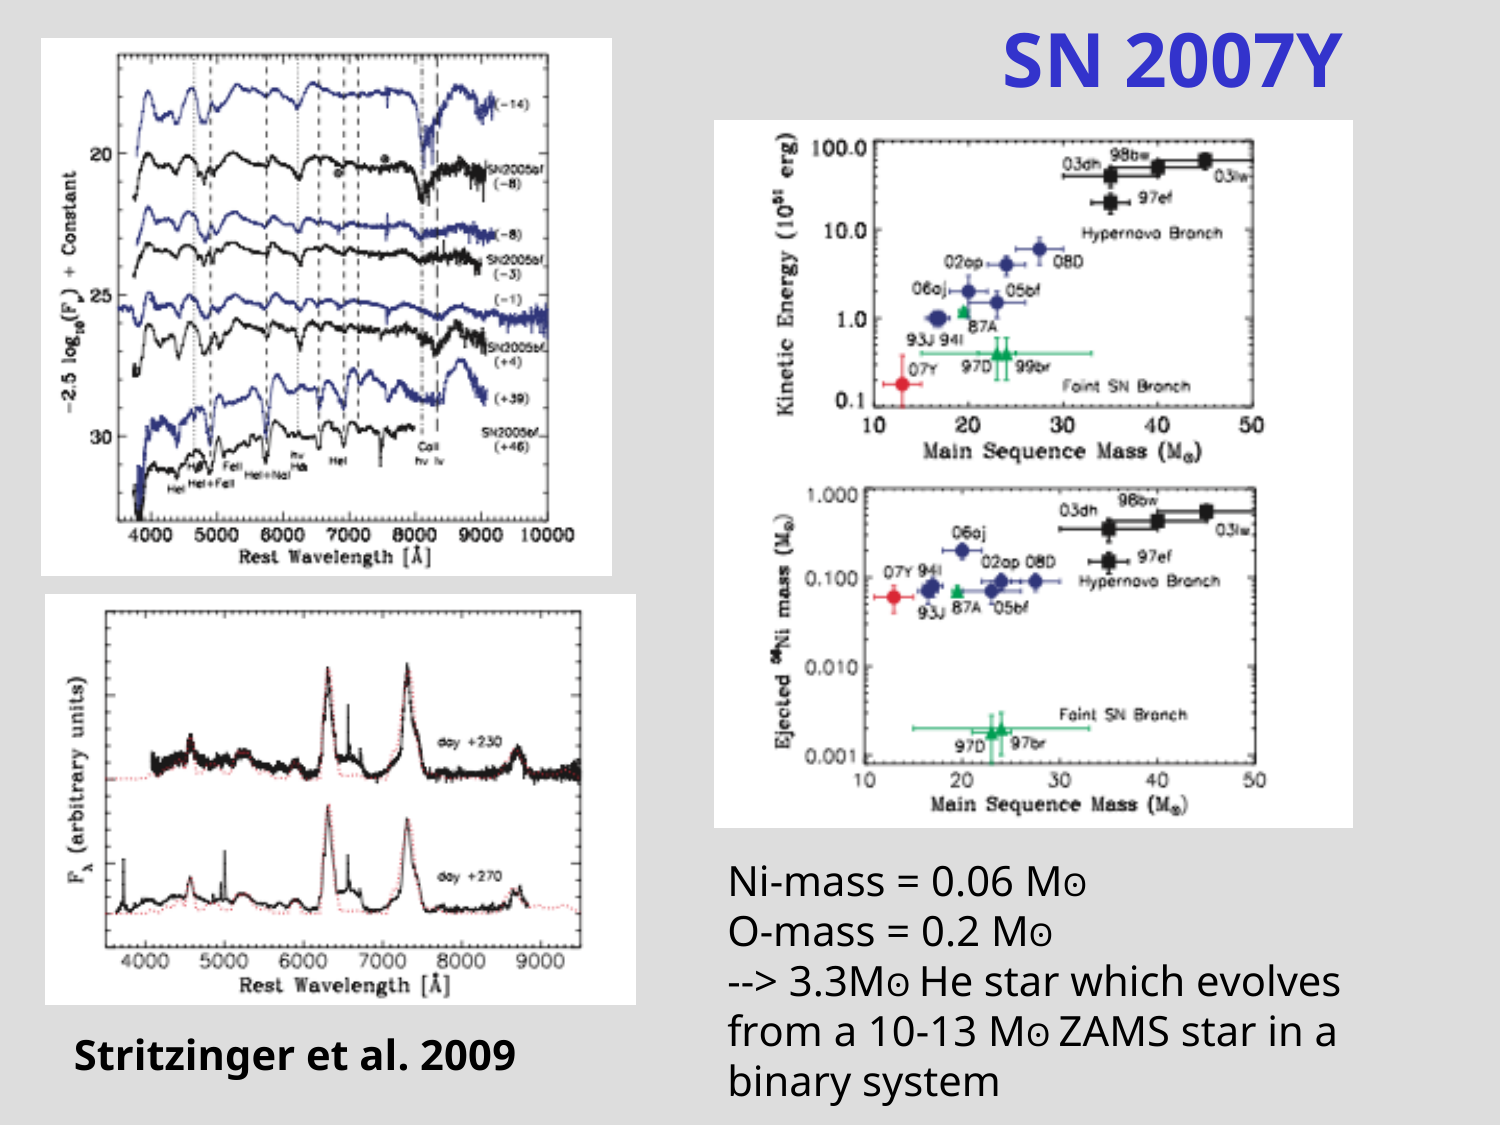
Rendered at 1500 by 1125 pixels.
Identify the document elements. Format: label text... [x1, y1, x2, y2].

text_box SN 2007Y [979, 10, 1368, 113]
picture [45, 594, 636, 1005]
text_box Stritzinger et al. 2009 [59, 1024, 712, 1088]
picture [714, 120, 1353, 828]
text_box Ni-mass = 0.06 Mʘ O-mass = 0.2 Mʘ --> 3.3Mʘ He star which evolves from a 10-13 Mʘ ZAMS star in a binary system [712, 847, 1463, 1113]
picture [41, 38, 612, 576]
